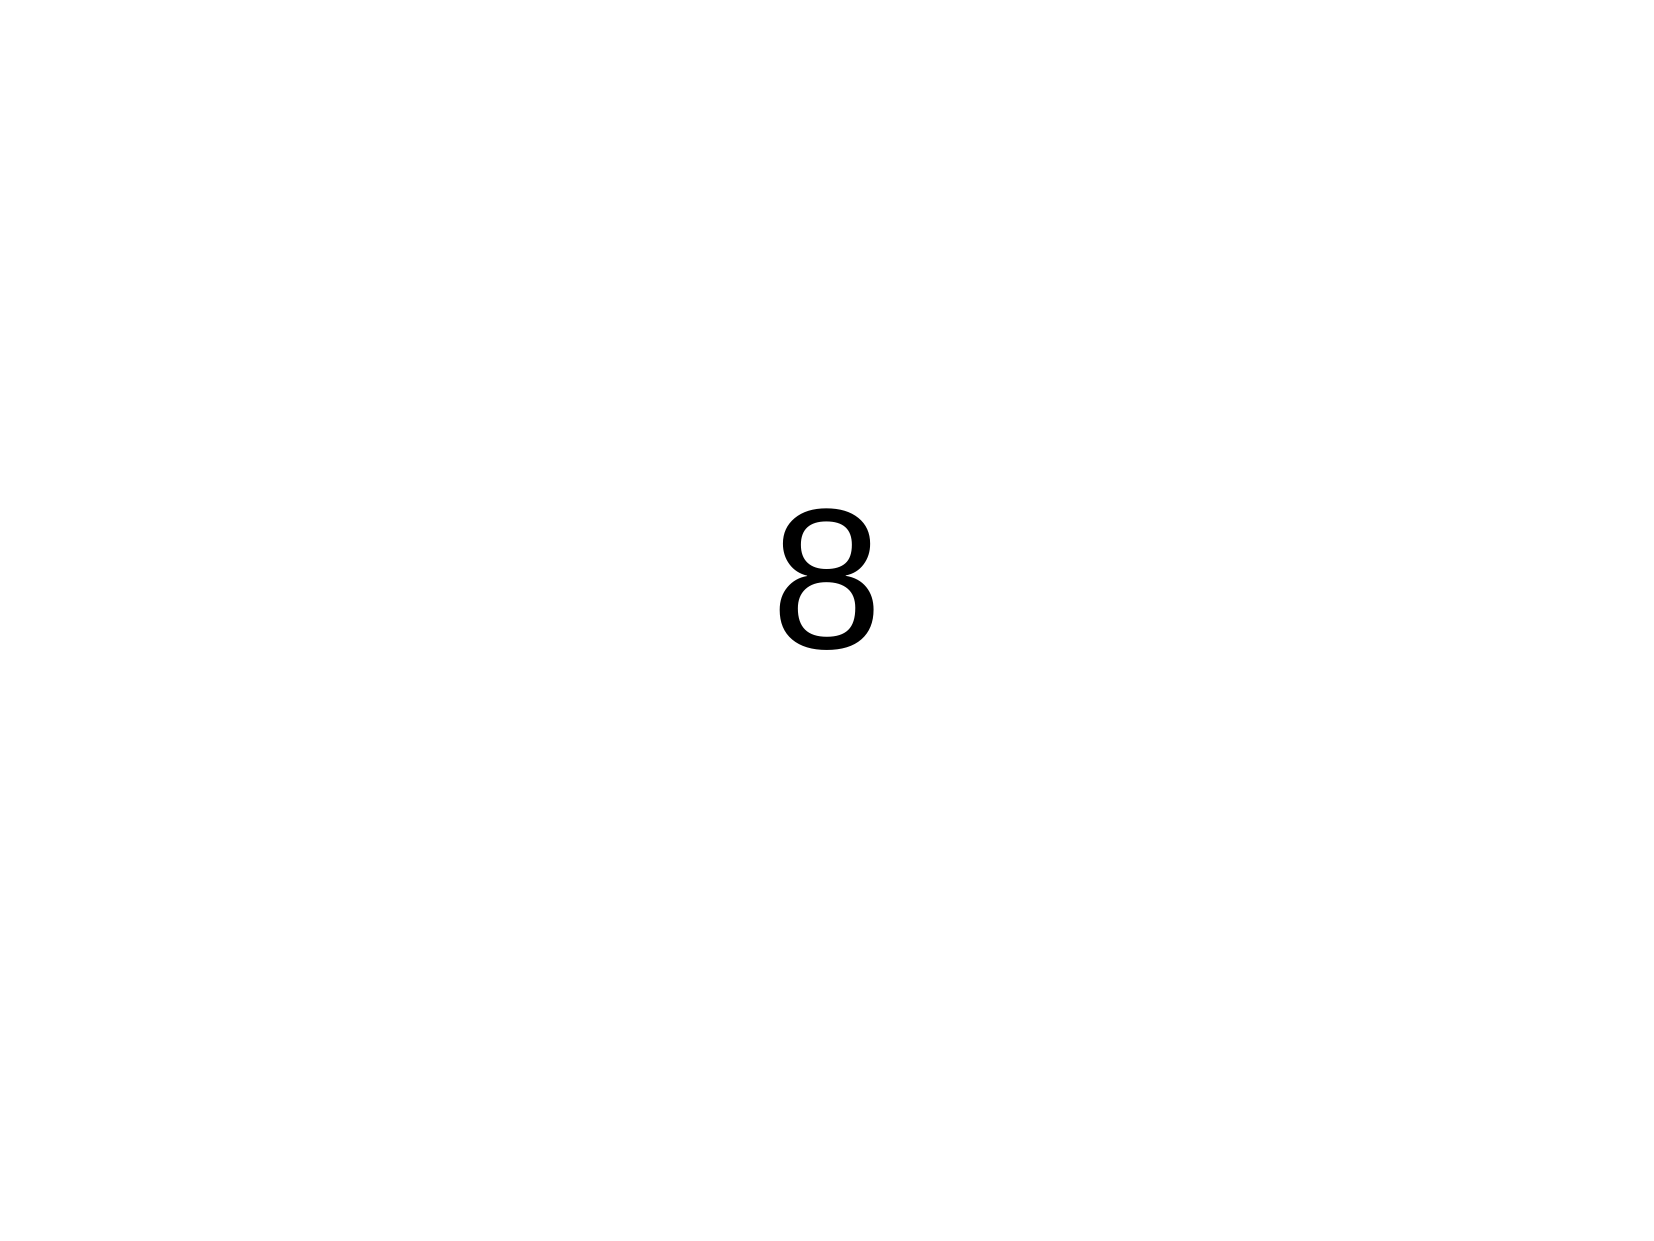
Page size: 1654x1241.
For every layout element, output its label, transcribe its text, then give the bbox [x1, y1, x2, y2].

subtitle 8 [82, 49, 1571, 1109]
